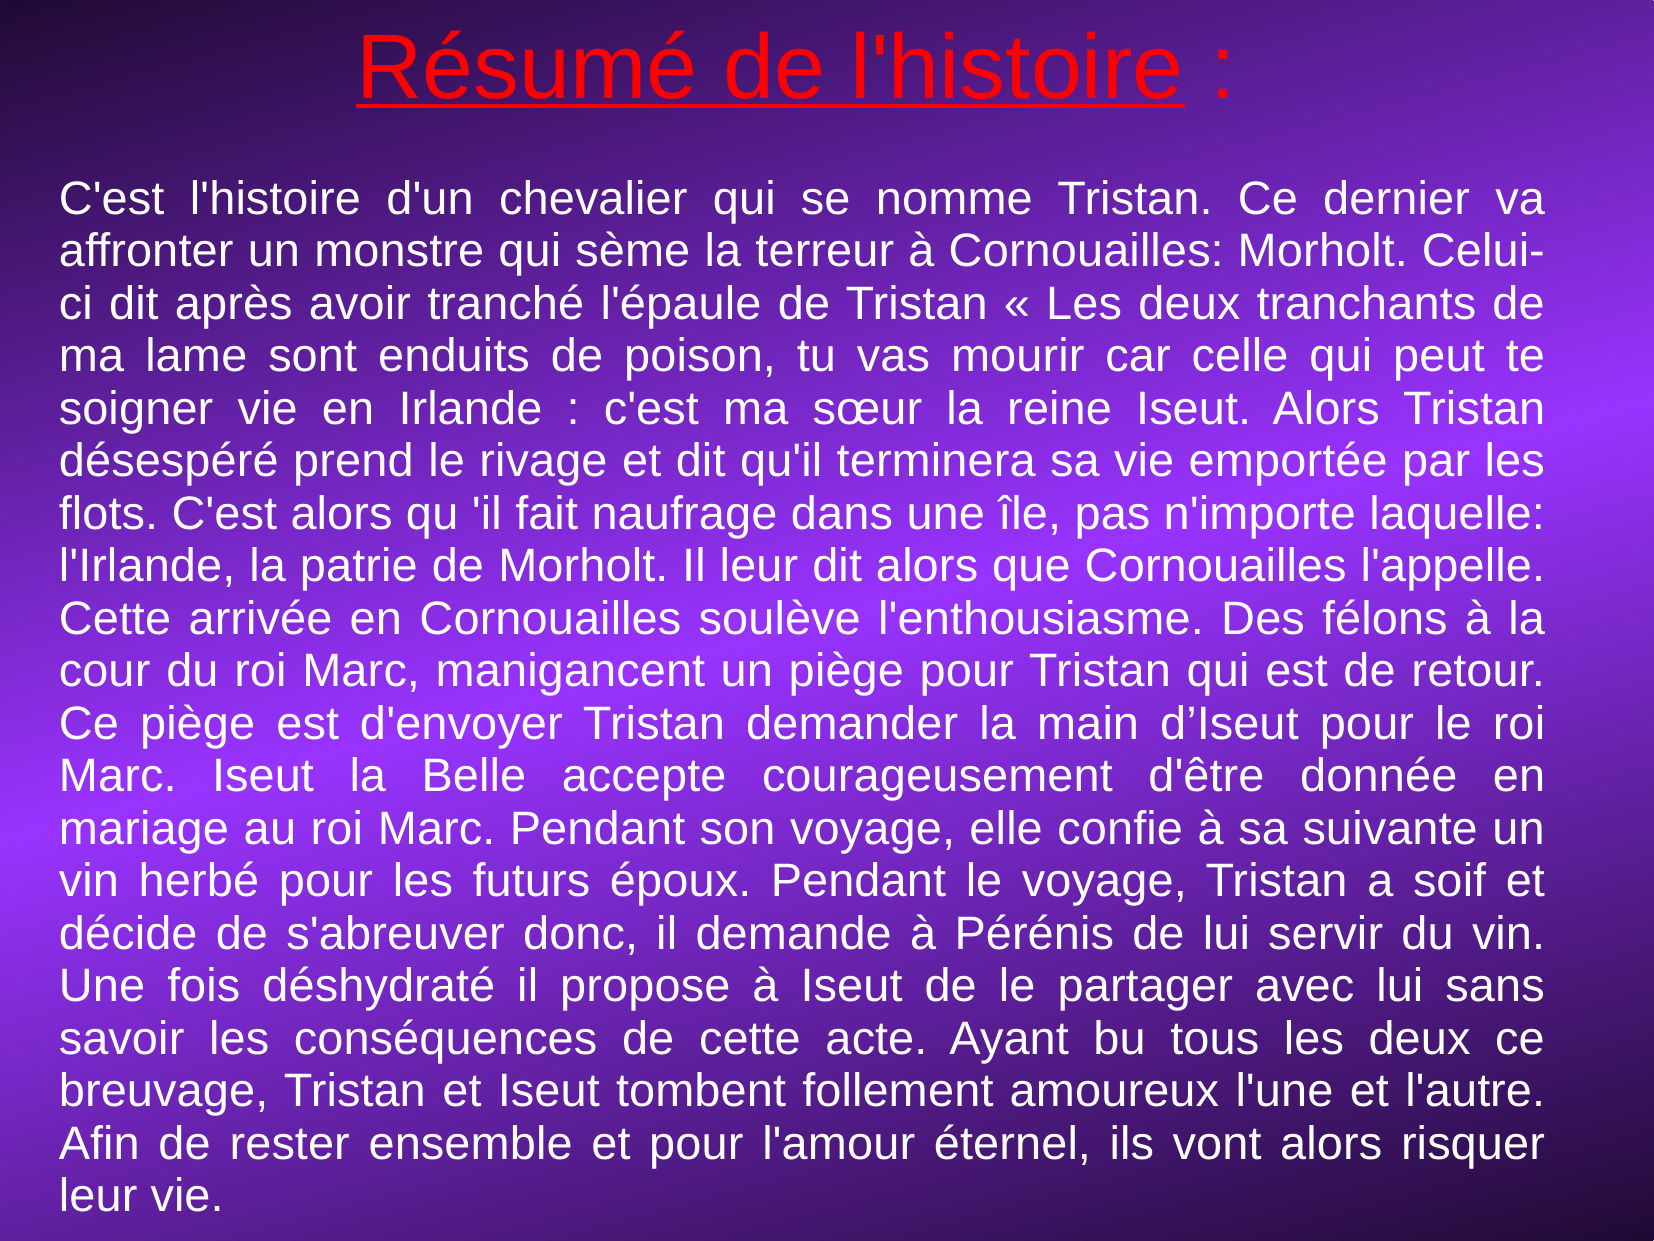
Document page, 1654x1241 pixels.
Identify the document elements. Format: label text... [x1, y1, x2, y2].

title C'est l'histoire d'un chevalier qui se nomme Tristan. Ce dernier va affronter un monstre qui sème la terreur à Cornouailles: Morholt. Celui-ci dit après avoir tranché l'épaule de Tristan « Les deux tranchants de ma lame sont enduits de poison, tu vas mourir car celle qui peut te soigner vie en Irlande : c'est ma sœur la reine Iseut. Alors Tristan désespéré prend le rivage et dit qu'il terminera sa vie emportée par les flots. C'est alors qu 'il fait naufrage dans une île, pas n'importe laquelle: l'Irlande, la patrie de Morholt. Il leur dit alors que Cornouailles l'appelle. Cette arrivée en Cornouailles soulève l'enthousiasme. Des félons à la cour du roi Marc, manigancent un piège pour Tristan qui est de retour. Ce piège est d'envoyer Tristan demander la main d’Iseut pour le roi Marc. Iseut la Belle accepte courageusement d'être donnée en mariage au roi Marc. Pendant son voyage, elle confie à sa suivante un vin herbé pour les futurs époux. Pendant le voyage, Tristan a soif et décide de s'abreuver donc, il demande à Pérénis de lui servir du vin. Une fois déshydraté il propose à Iseut de le partager avec lui sans savoir les conséquences de cette acte. Ayant bu tous les deux ce breuvage, Tristan et Iseut tombent follement amoureux l'une et l'autre. Afin de rester ensemble et pour l'amour éternel, ils vont alors risquer leur vie. [59, 141, 1548, 1241]
text_box Résumé de l'histoire : [342, 15, 1276, 119]
